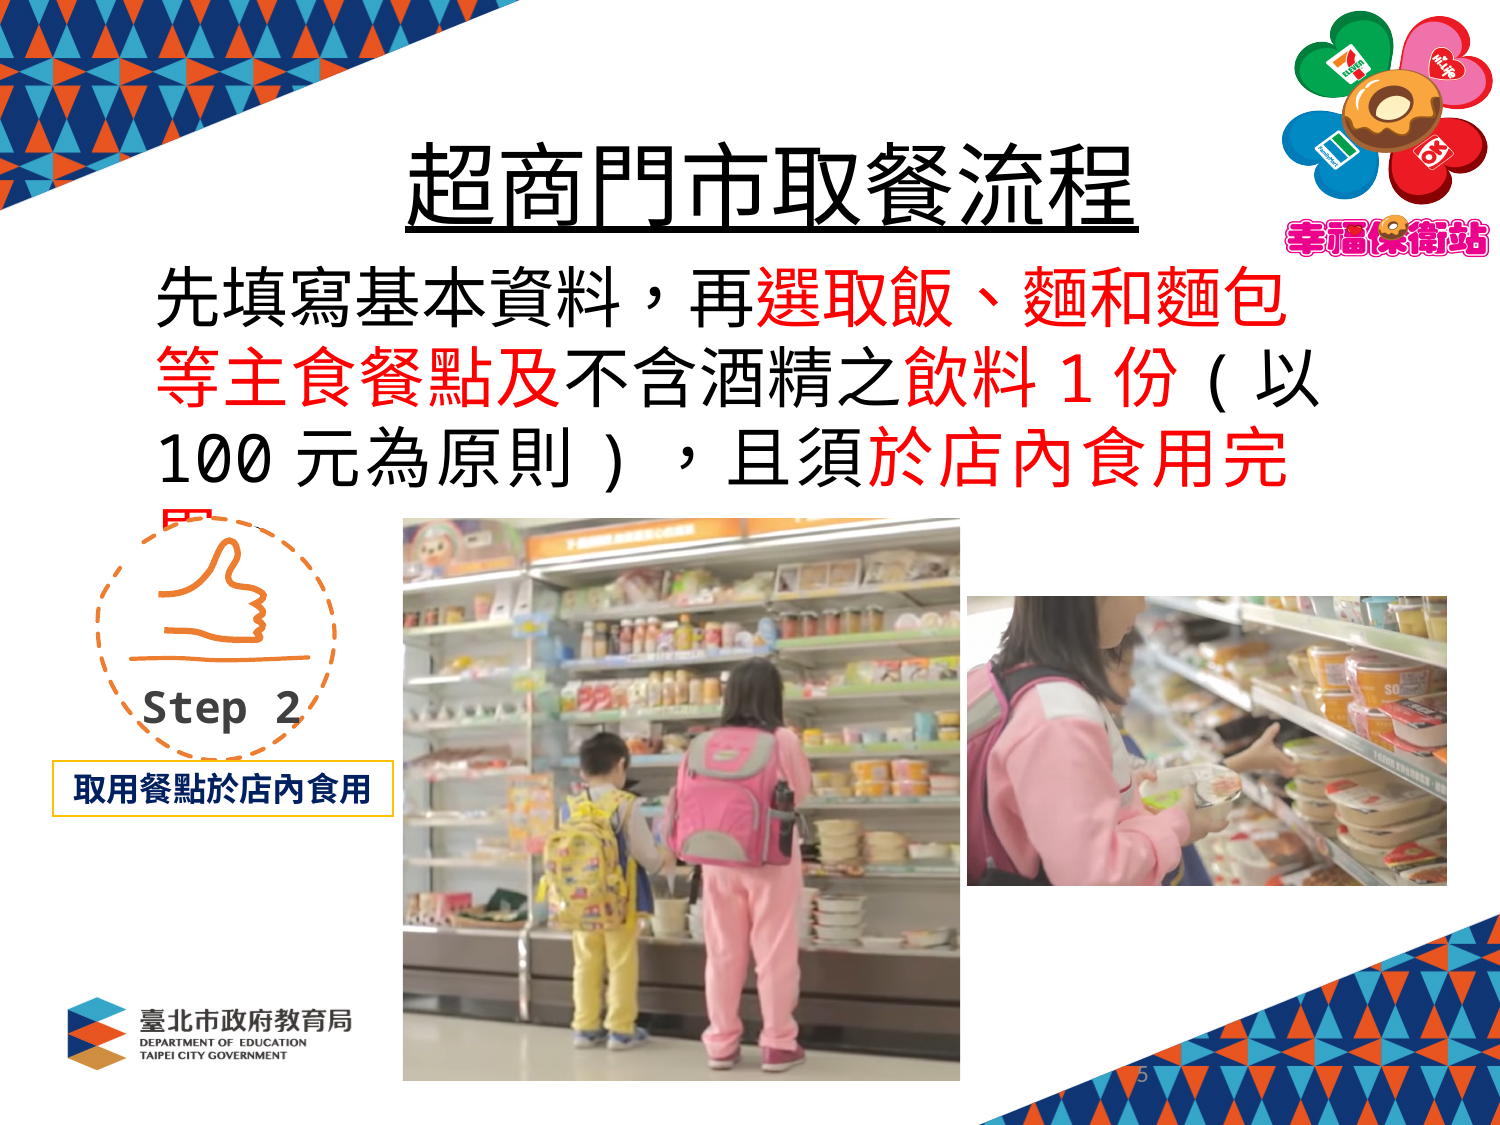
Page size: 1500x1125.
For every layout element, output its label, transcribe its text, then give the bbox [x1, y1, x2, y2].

text_box 先填寫基本資料，再選取飯、麵和麵包等主食餐點及不含酒精之飲料1份(以100元為原則)，且須於店內食用完畢。 [139, 248, 1353, 506]
text_box [161, 742, 276, 760]
text_box Step 2 [107, 672, 335, 742]
text_box 5 [1121, 1042, 1459, 1103]
title 超商門市取餐流程 [390, 132, 1176, 237]
text_box 取用餐點於店內食用 [53, 760, 393, 817]
picture [402, 518, 961, 1081]
text_box [97, 518, 335, 675]
picture [967, 596, 1447, 886]
